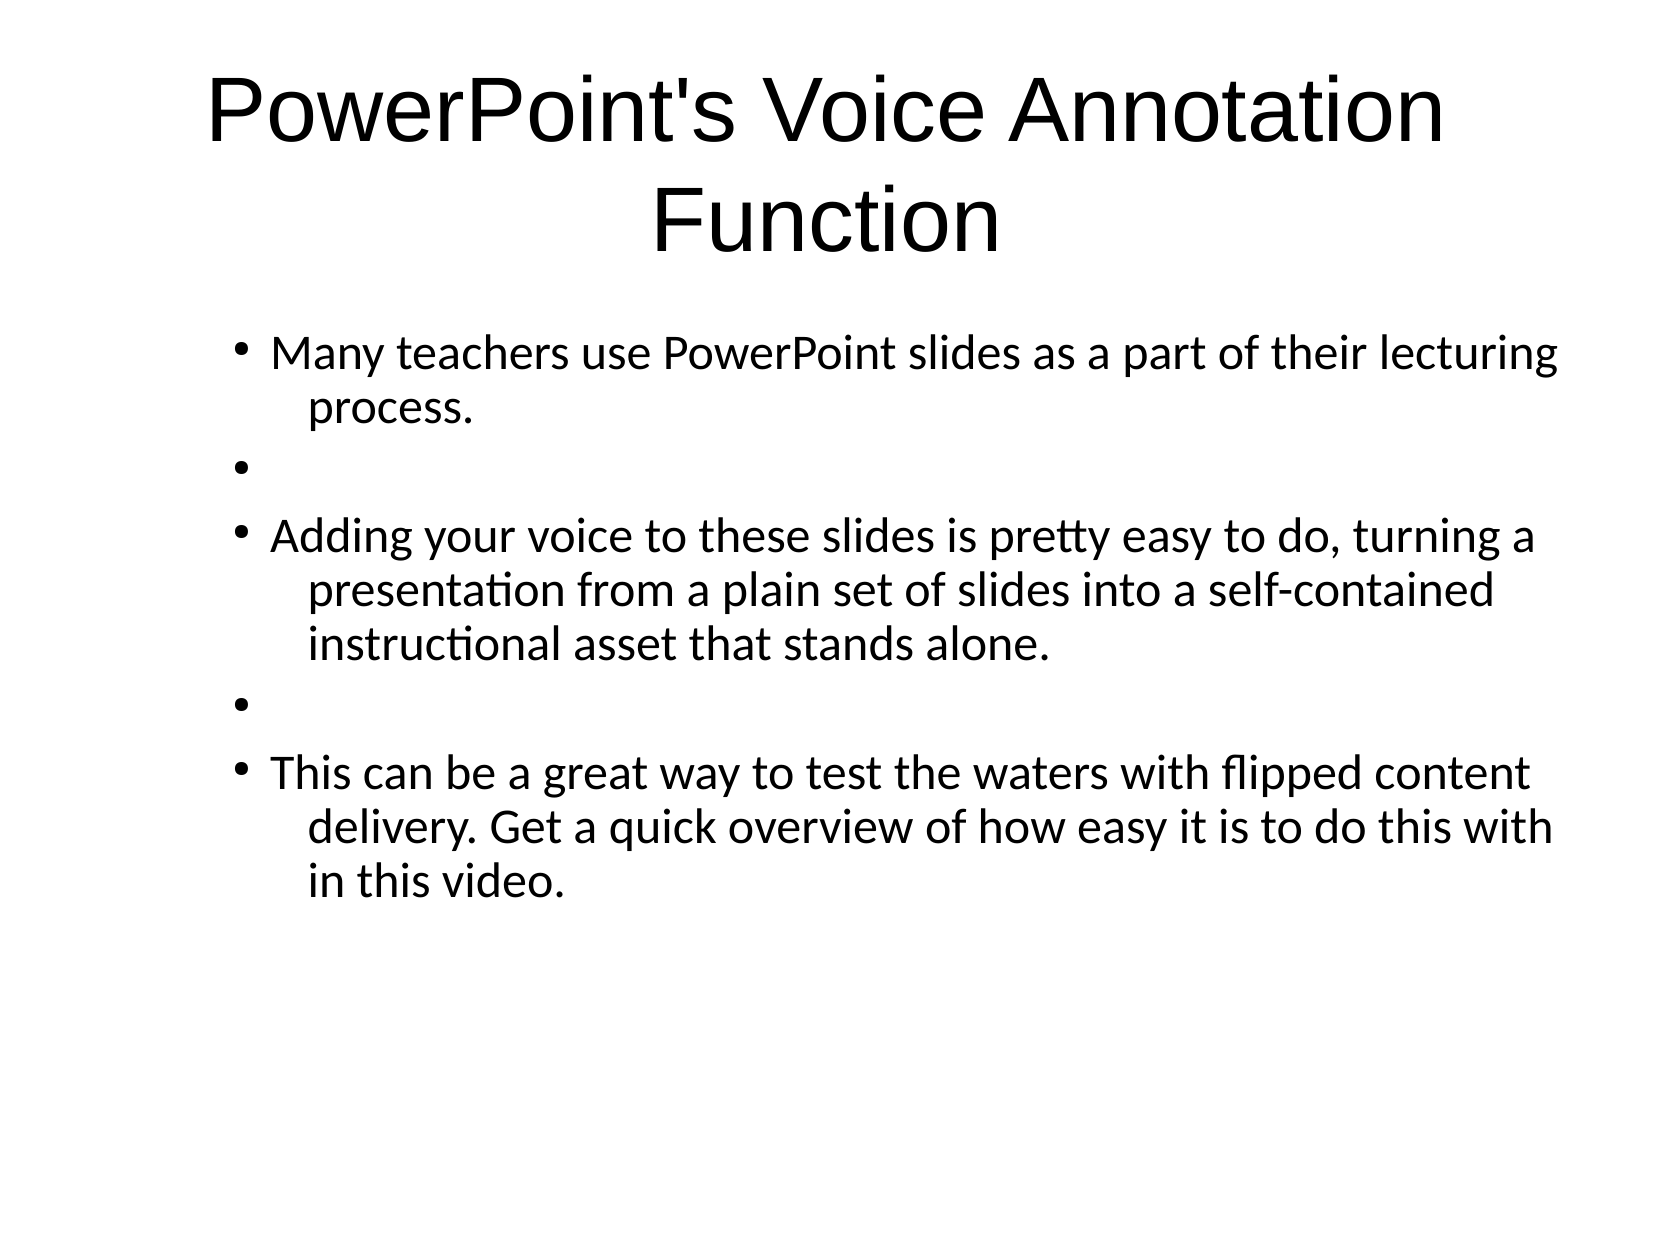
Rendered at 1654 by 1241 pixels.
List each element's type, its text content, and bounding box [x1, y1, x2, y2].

title PowerPoint's Voice Annotation Function [82, 49, 1571, 257]
list Many teachers use PowerPoint slides as a part of their lecturing process. Adding your voice to these slides is pretty easy to do, turning a presentation from a plain set of slides into a self-contained instructional asset that stands alone. This can be a great way to test the waters with flipped content delivery. Get a quick overview of how easy it is to do this with in this video. [82, 326, 1571, 1010]
